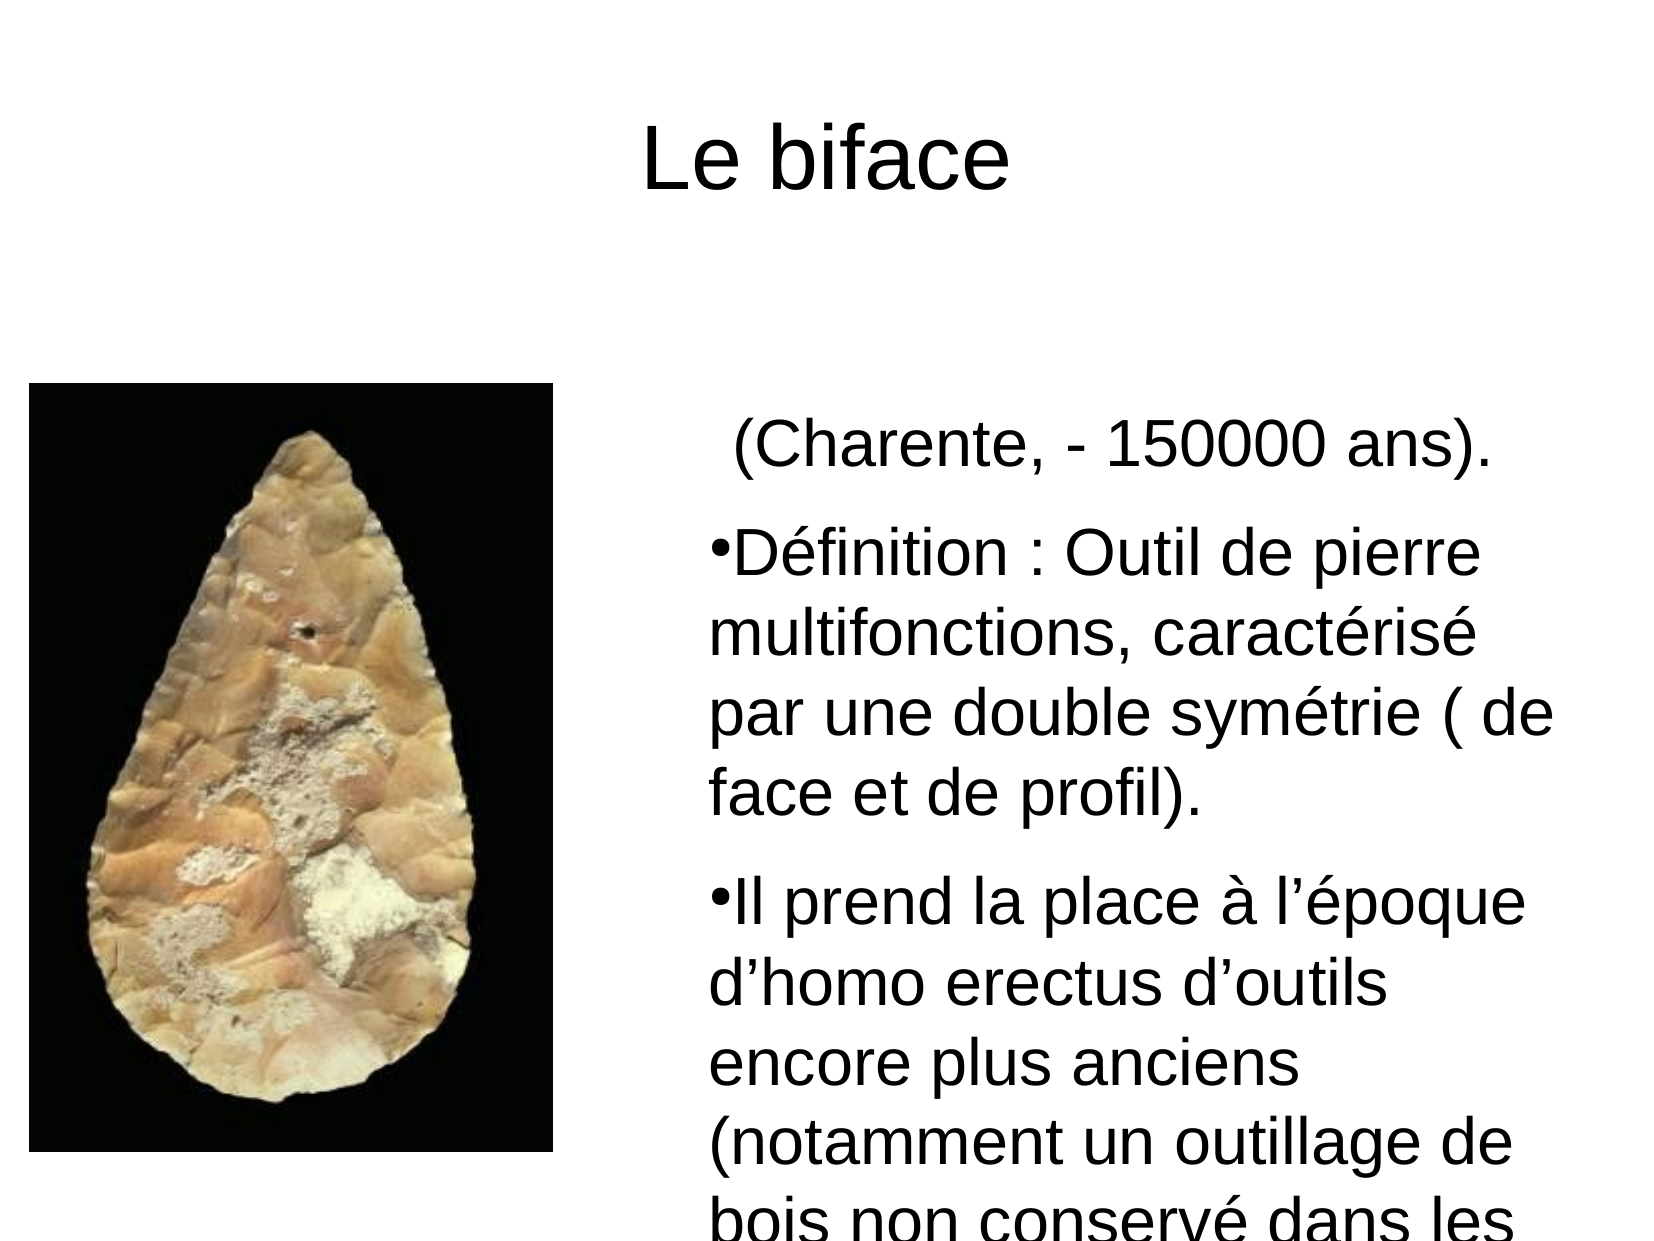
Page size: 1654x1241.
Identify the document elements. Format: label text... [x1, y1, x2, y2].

title Le biface [82, 49, 1571, 257]
picture [29, 383, 553, 1152]
list (Charente, - 150000 ans). Définition : Outil de pierre multifonctions, caractérisé par une double symétrie ( de face et de profil). Il prend la place à l’époque d’homo erectus d’outils encore plus anciens (notamment un outillage de bois non conservé dans les gisements archéologiques). [708, 290, 1571, 1010]
